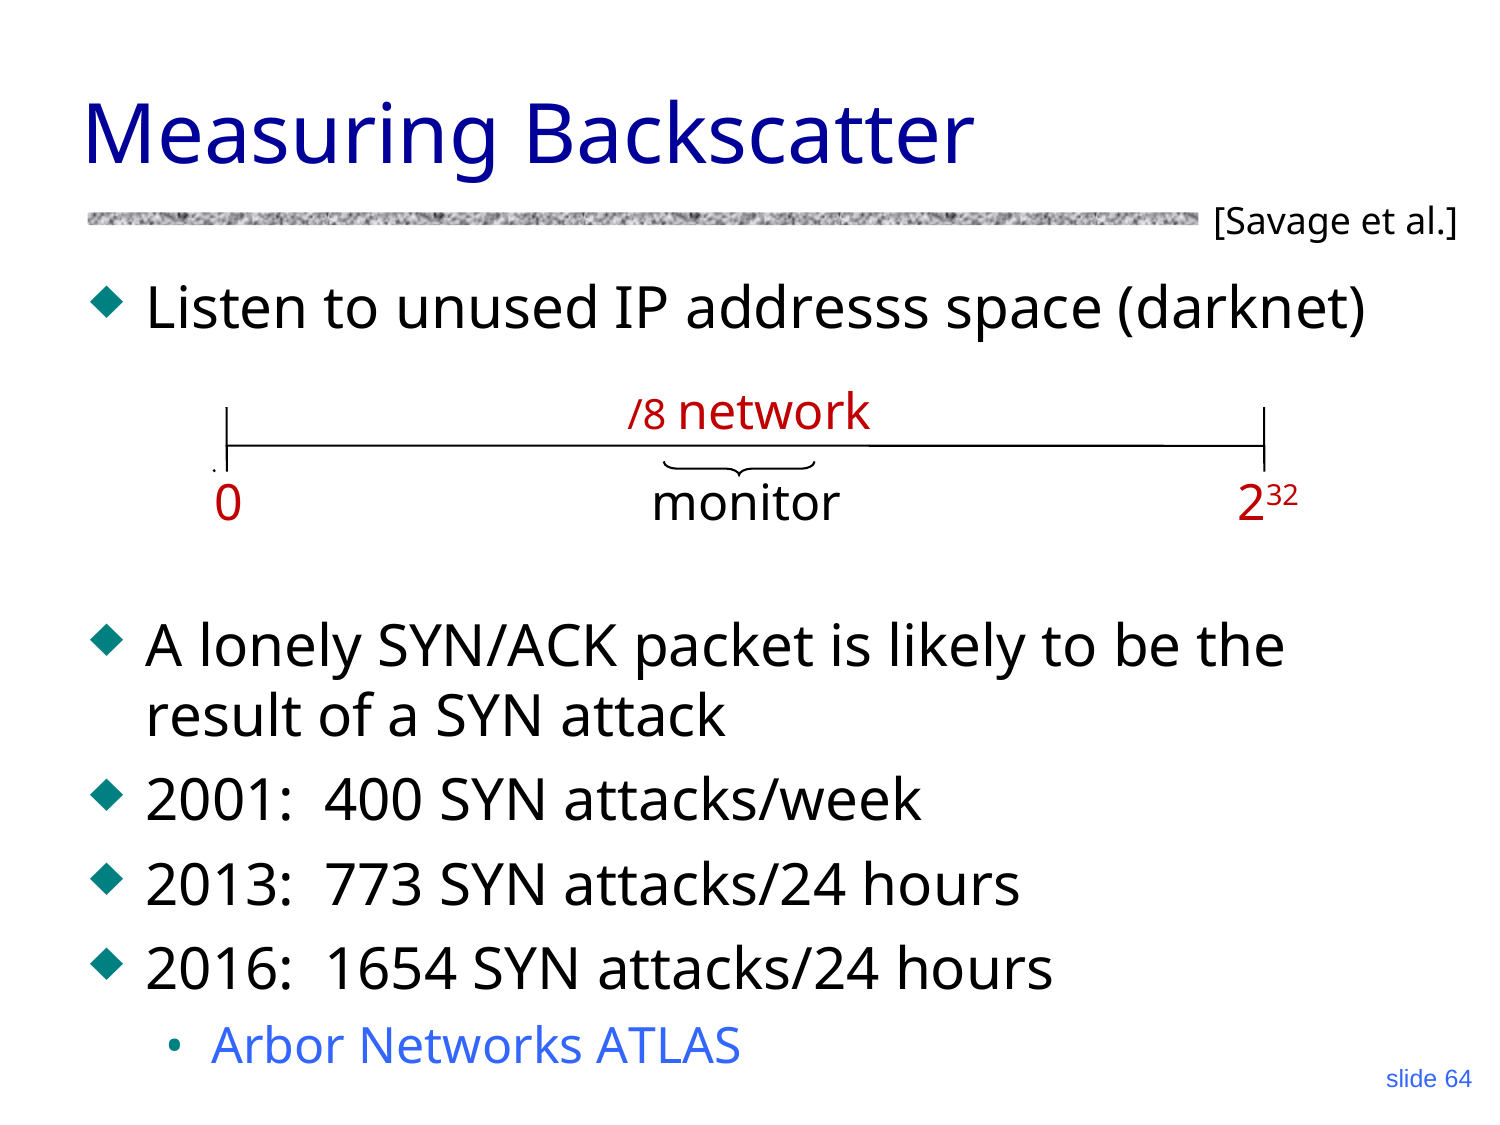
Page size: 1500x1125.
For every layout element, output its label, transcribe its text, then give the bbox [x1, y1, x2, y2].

text_box 0 [199, 462, 259, 538]
text_box slide <number> [1174, 1025, 1488, 1101]
text_box 232 [1222, 462, 1314, 538]
text_box Listen to unused IP addresss space (darknet) A lonely SYN/ACK packet is likely to be the result of a SYN attack 2001: 400 SYN attacks/week 2013: 773 SYN attacks/24 hours 2016: 1654 SYN attacks/24 hours Arbor Networks ATLAS [74, 262, 1417, 1063]
picture [87, 212, 1198, 226]
text_box monitor [637, 462, 857, 538]
text_box /8 network [612, 372, 887, 448]
text_box Measuring Backscatter [66, 37, 1342, 188]
text_box [Savage et al.] [1198, 189, 1474, 250]
